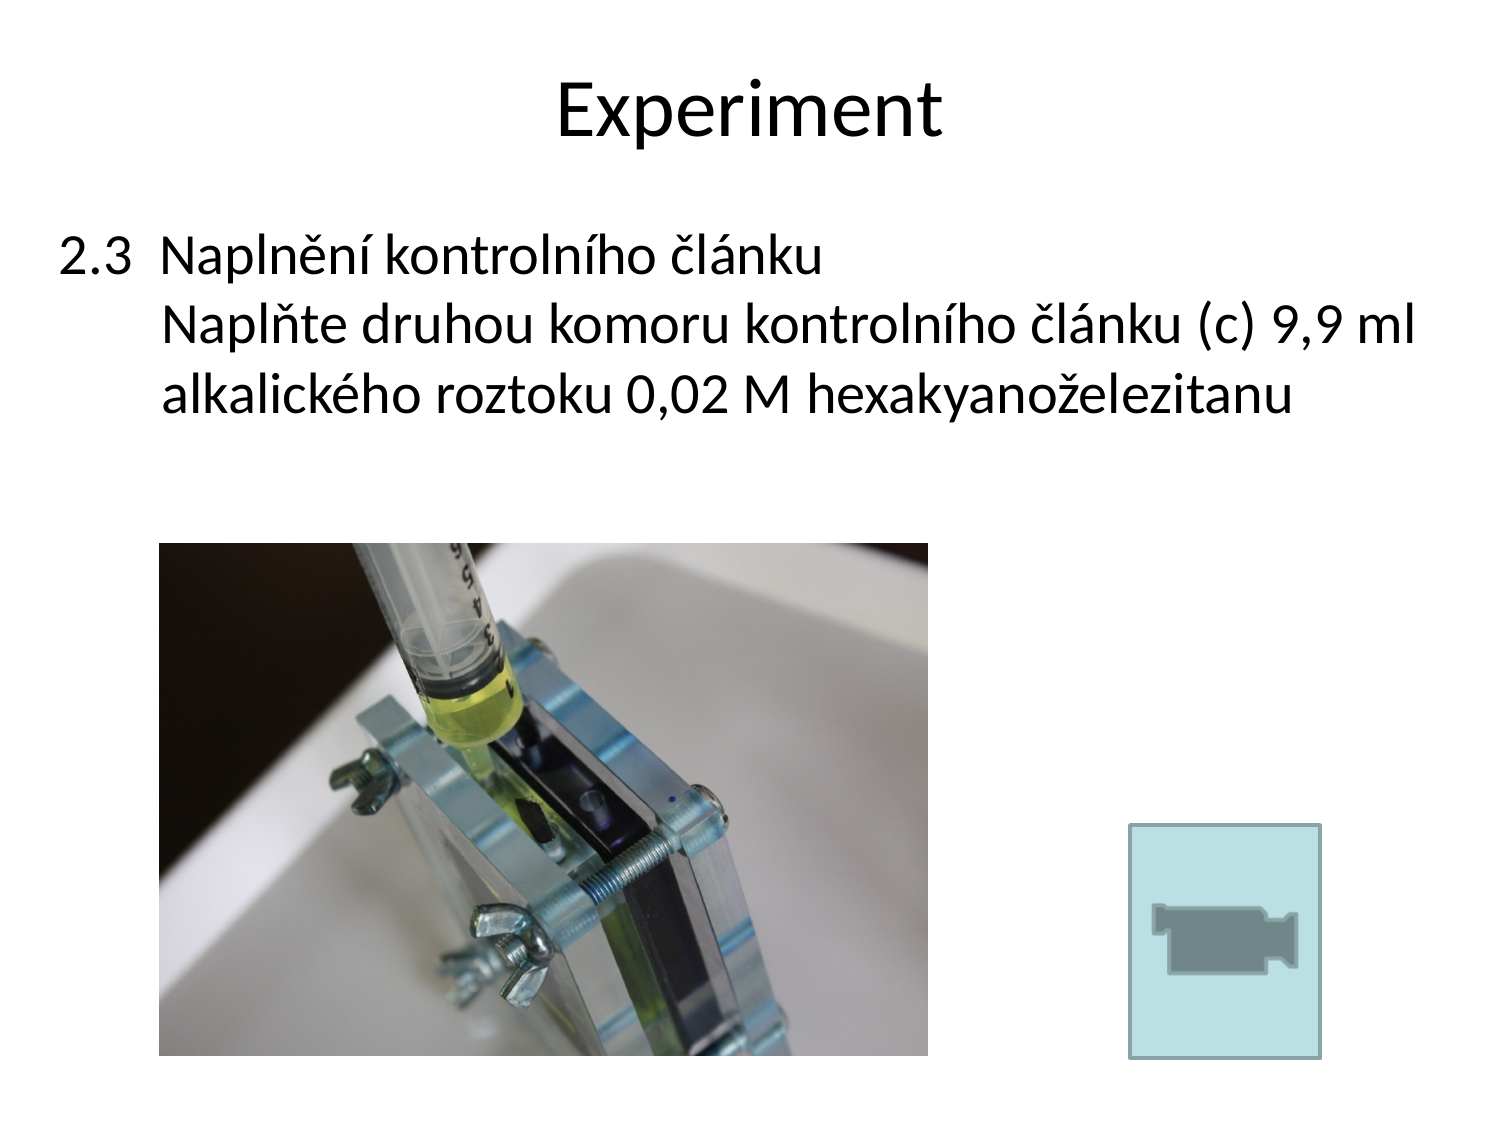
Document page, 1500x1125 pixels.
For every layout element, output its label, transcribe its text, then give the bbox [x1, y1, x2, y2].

picture [159, 543, 928, 1056]
picture [1127, 822, 1323, 1061]
text_box 2.3 Naplnění kontrolního článku Naplňte druhou komoru kontrolního článku (c) 9,9 ml alkalického roztoku 0,02 M hexakyanoželezitanu [44, 208, 1492, 434]
title Experiment [75, 45, 1426, 161]
